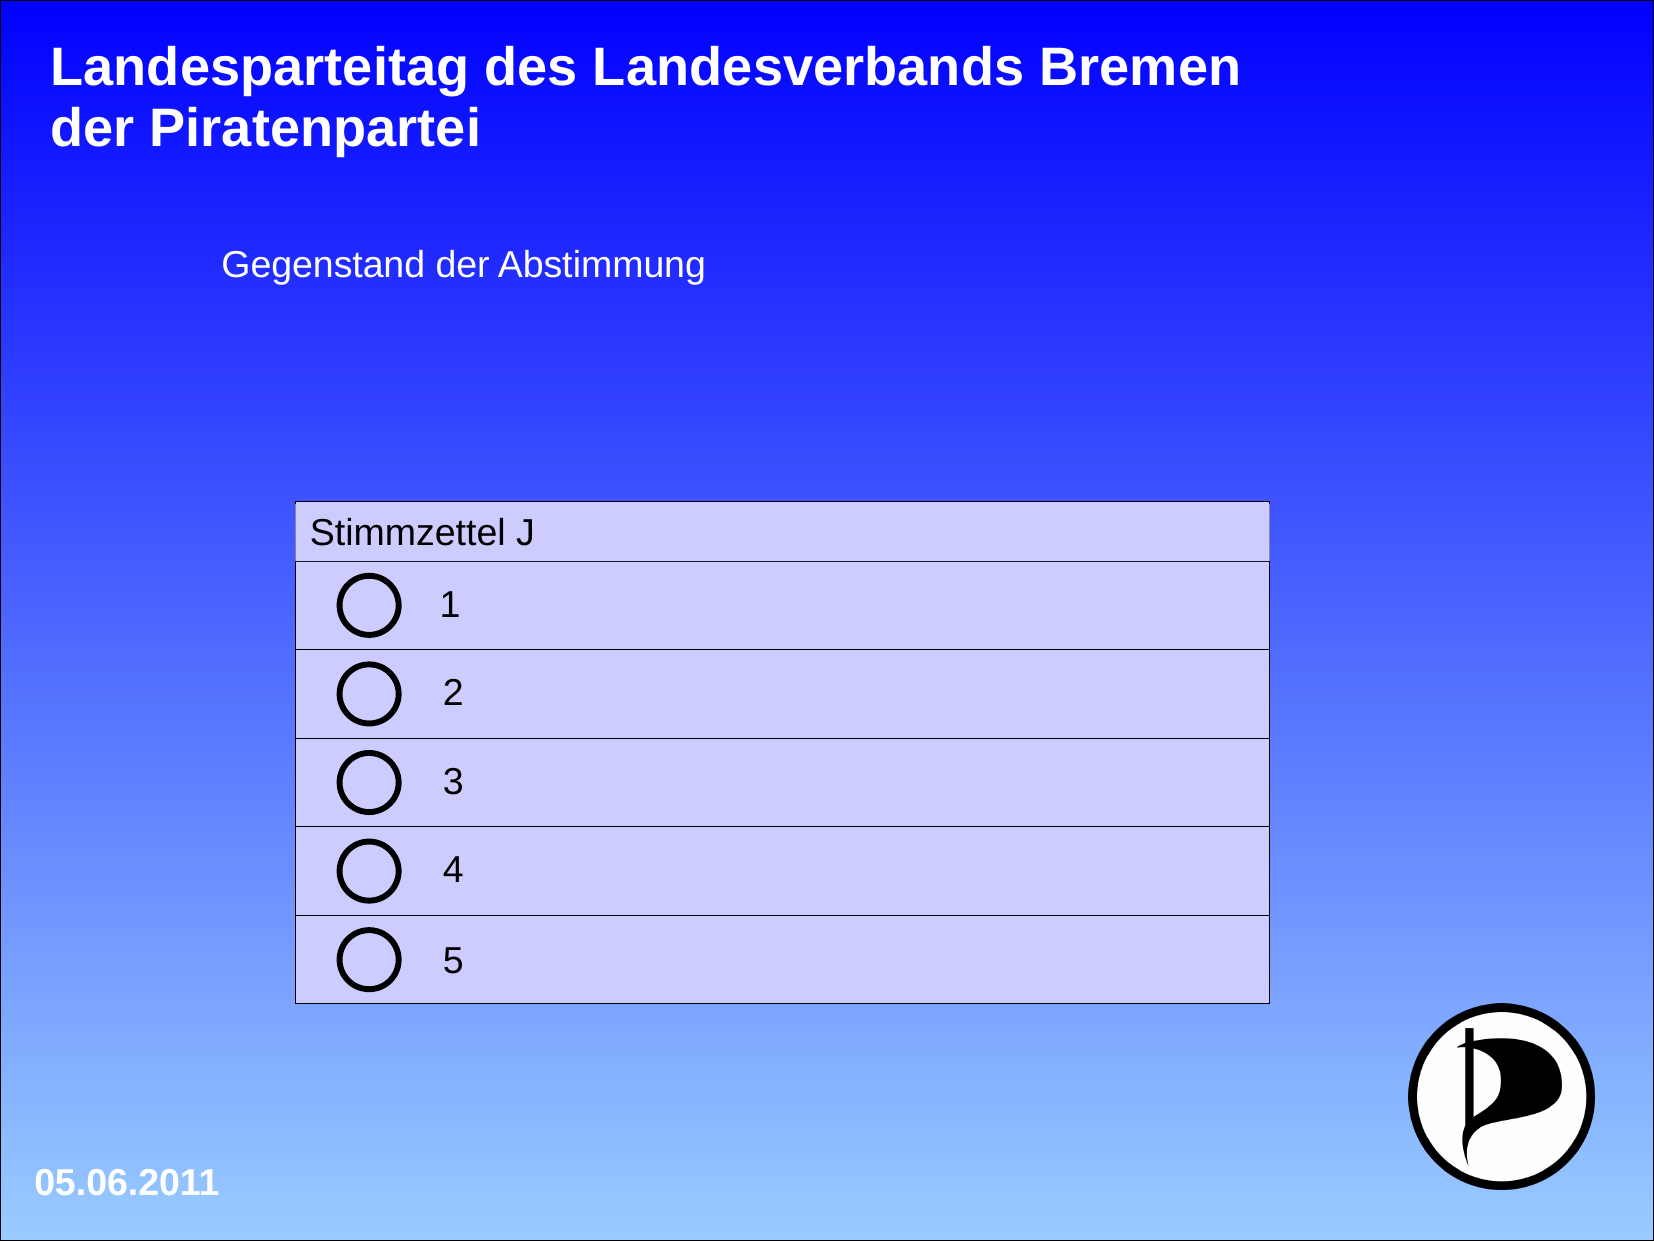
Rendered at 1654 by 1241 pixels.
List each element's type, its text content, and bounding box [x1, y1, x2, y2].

text_box 3 [428, 752, 479, 810]
text_box 4 [1, 412, 206, 416]
text_box [295, 562, 1270, 649]
text_box [295, 739, 1270, 826]
picture [1408, 1003, 1595, 1190]
text_box 4 [1388, 412, 1653, 416]
text_box 4 [428, 841, 479, 899]
text_box 2 [428, 664, 479, 722]
text_box Stimmzettel J [295, 504, 1270, 562]
text_box [295, 827, 1270, 915]
text_box Gegenstand der Abstimmung [206, 236, 1388, 473]
text_box 5 [428, 932, 479, 990]
text_box 1 [424, 575, 476, 633]
text_box [295, 650, 1270, 738]
text_box [295, 916, 1270, 1004]
